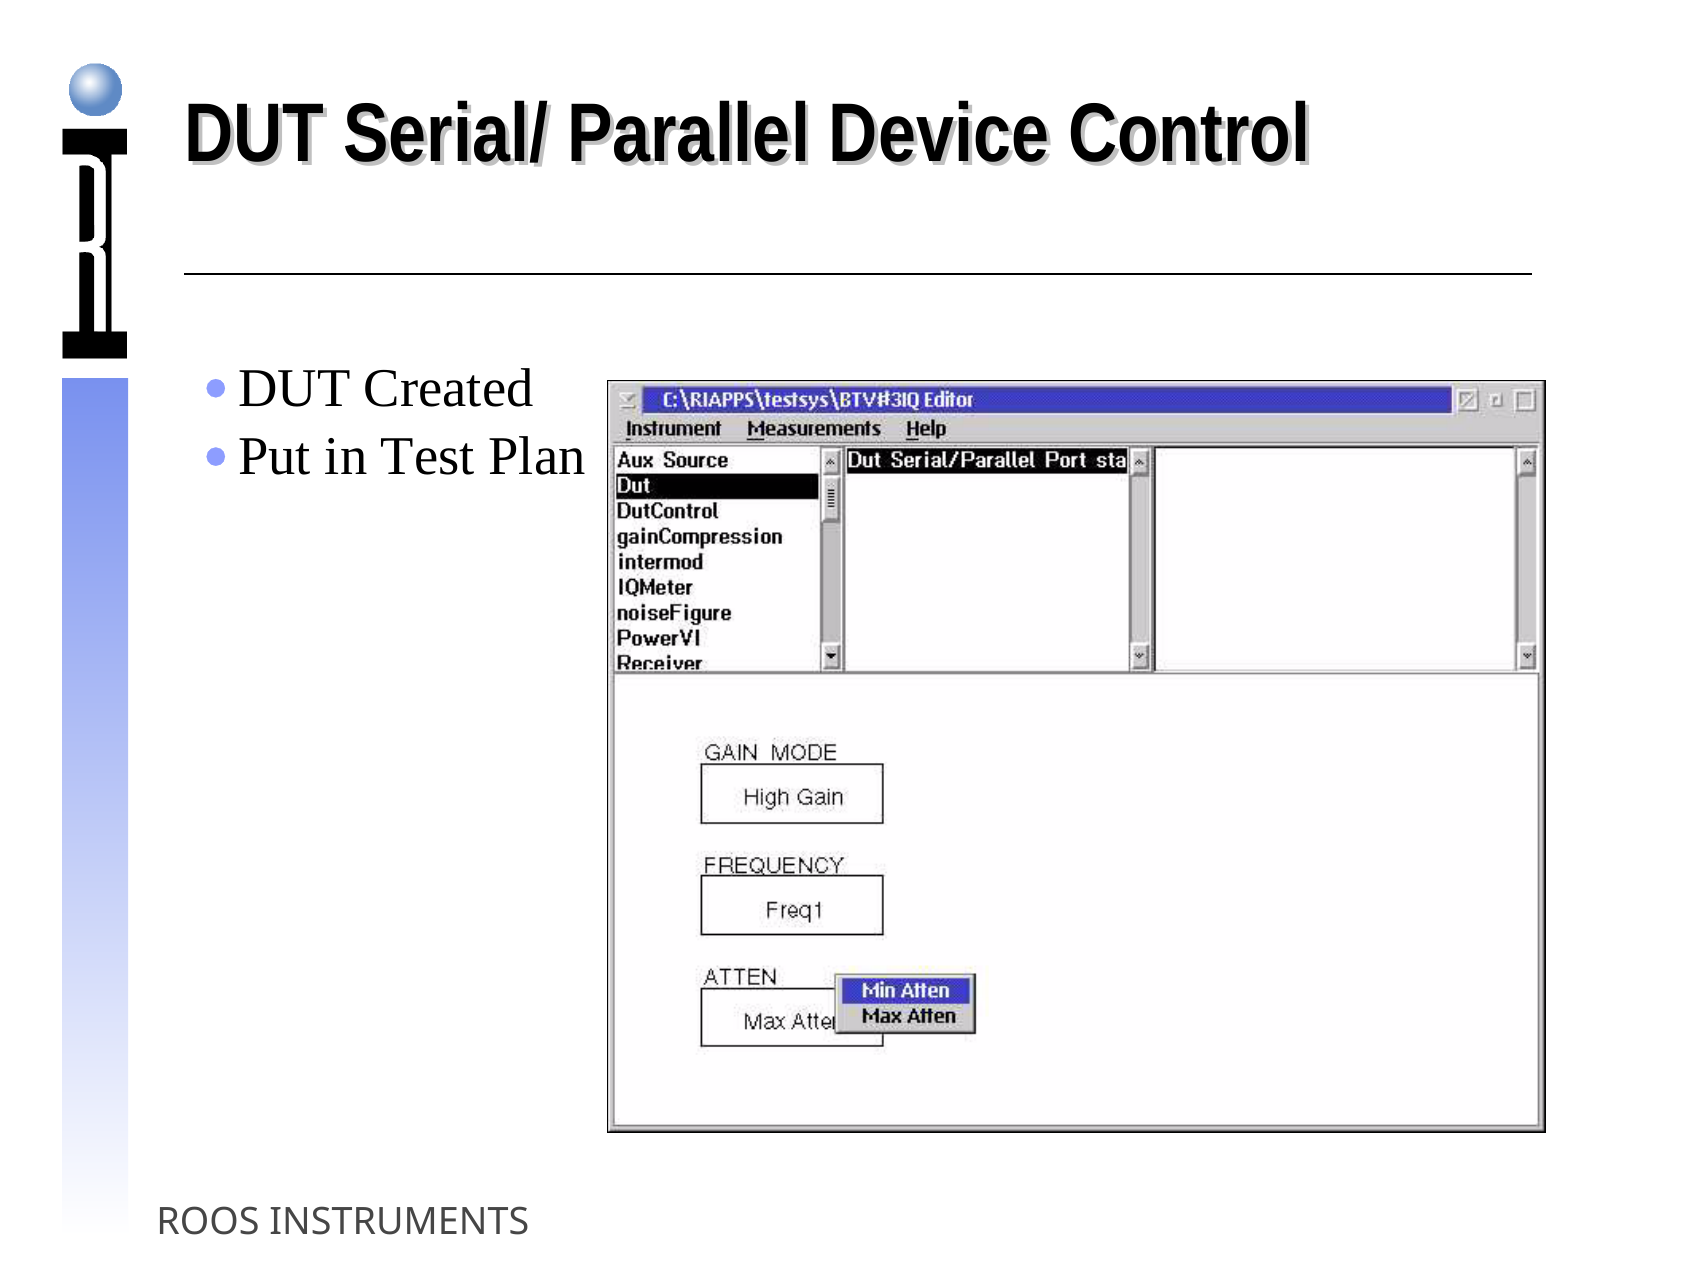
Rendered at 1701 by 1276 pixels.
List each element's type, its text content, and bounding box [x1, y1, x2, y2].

text_box DUT Serial/ Parallel Device Control [184, 92, 1539, 268]
text_box DUT Created Put in Test Plan [192, 358, 1550, 490]
picture [607, 380, 1546, 1133]
